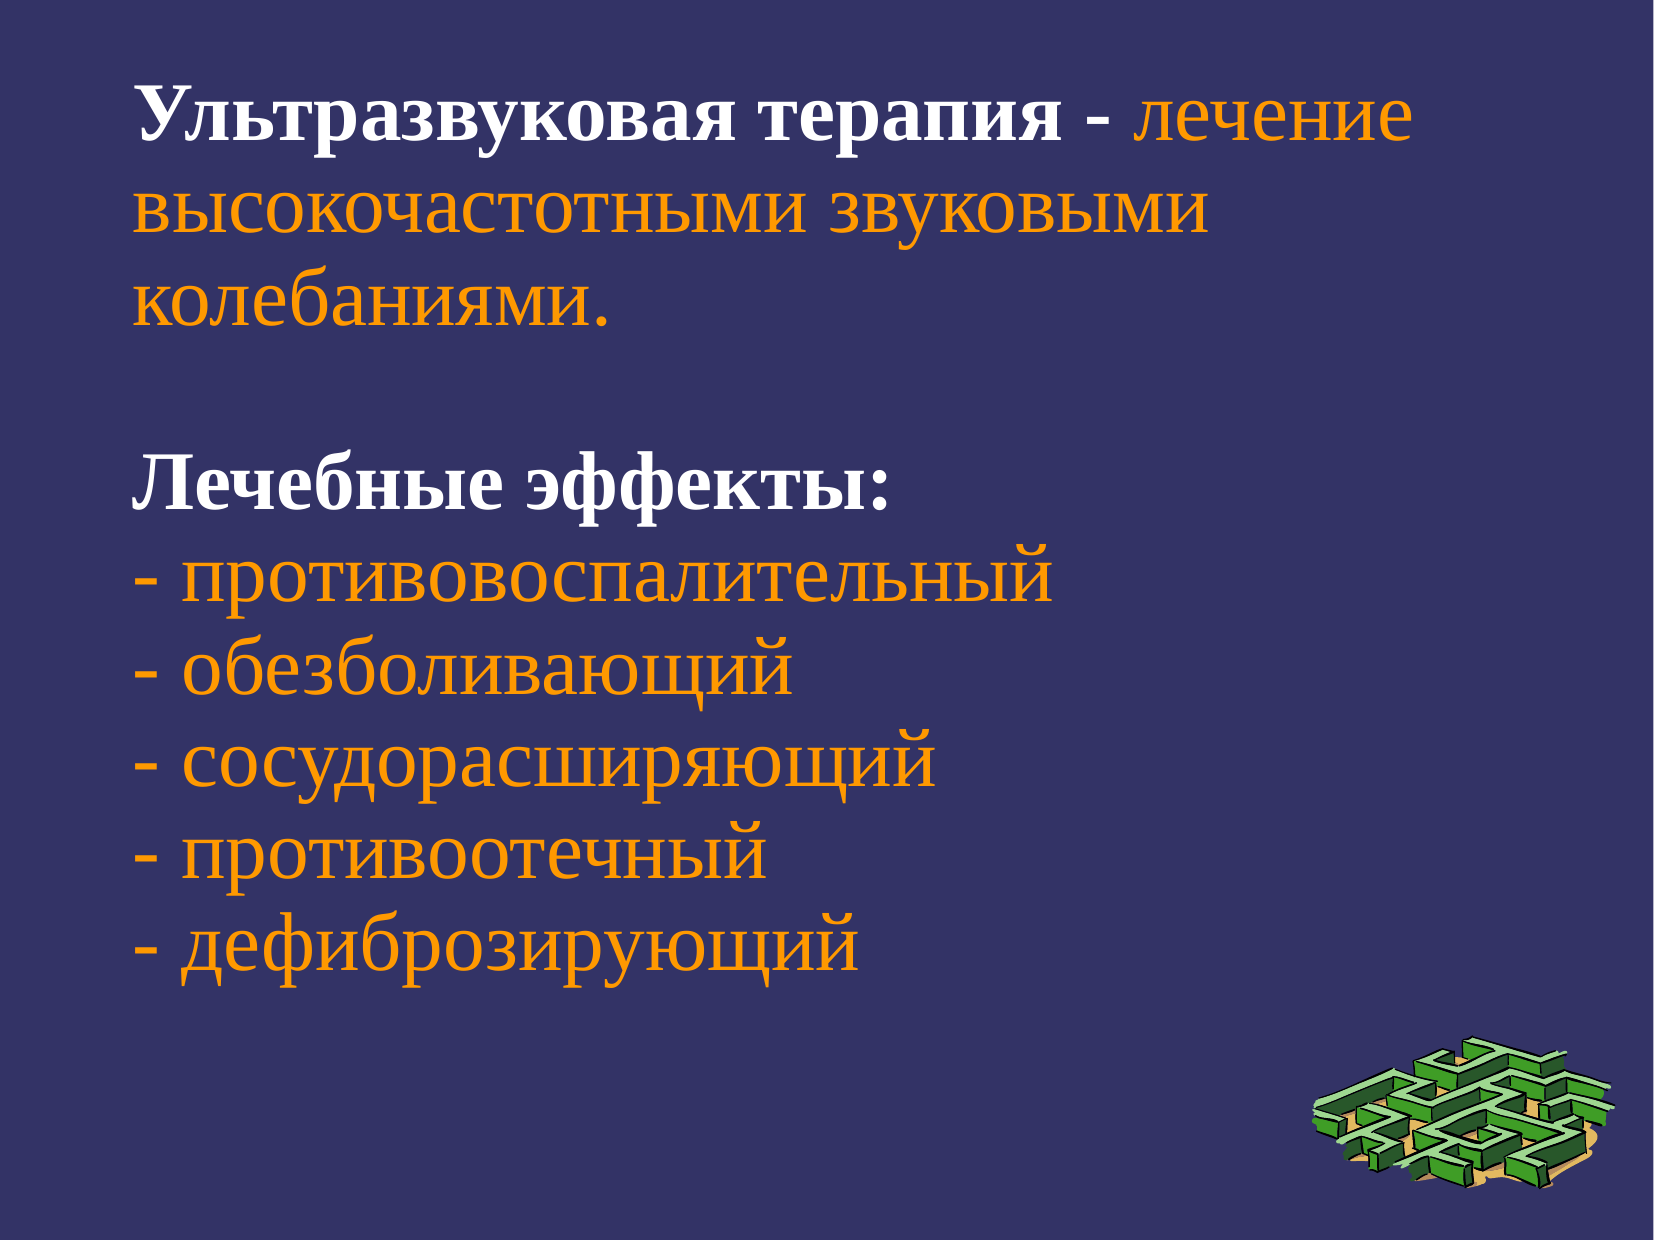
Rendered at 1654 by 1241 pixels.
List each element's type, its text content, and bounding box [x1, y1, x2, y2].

text_box Ультразвуковая терапия - лечение высокочастотными звуковыми колебаниями. Лечебные эффекты: - противовоспалительный - обезболивающий - сосудорасширяющий - противоотечный - дефиброзирующий [118, 59, 1548, 1099]
